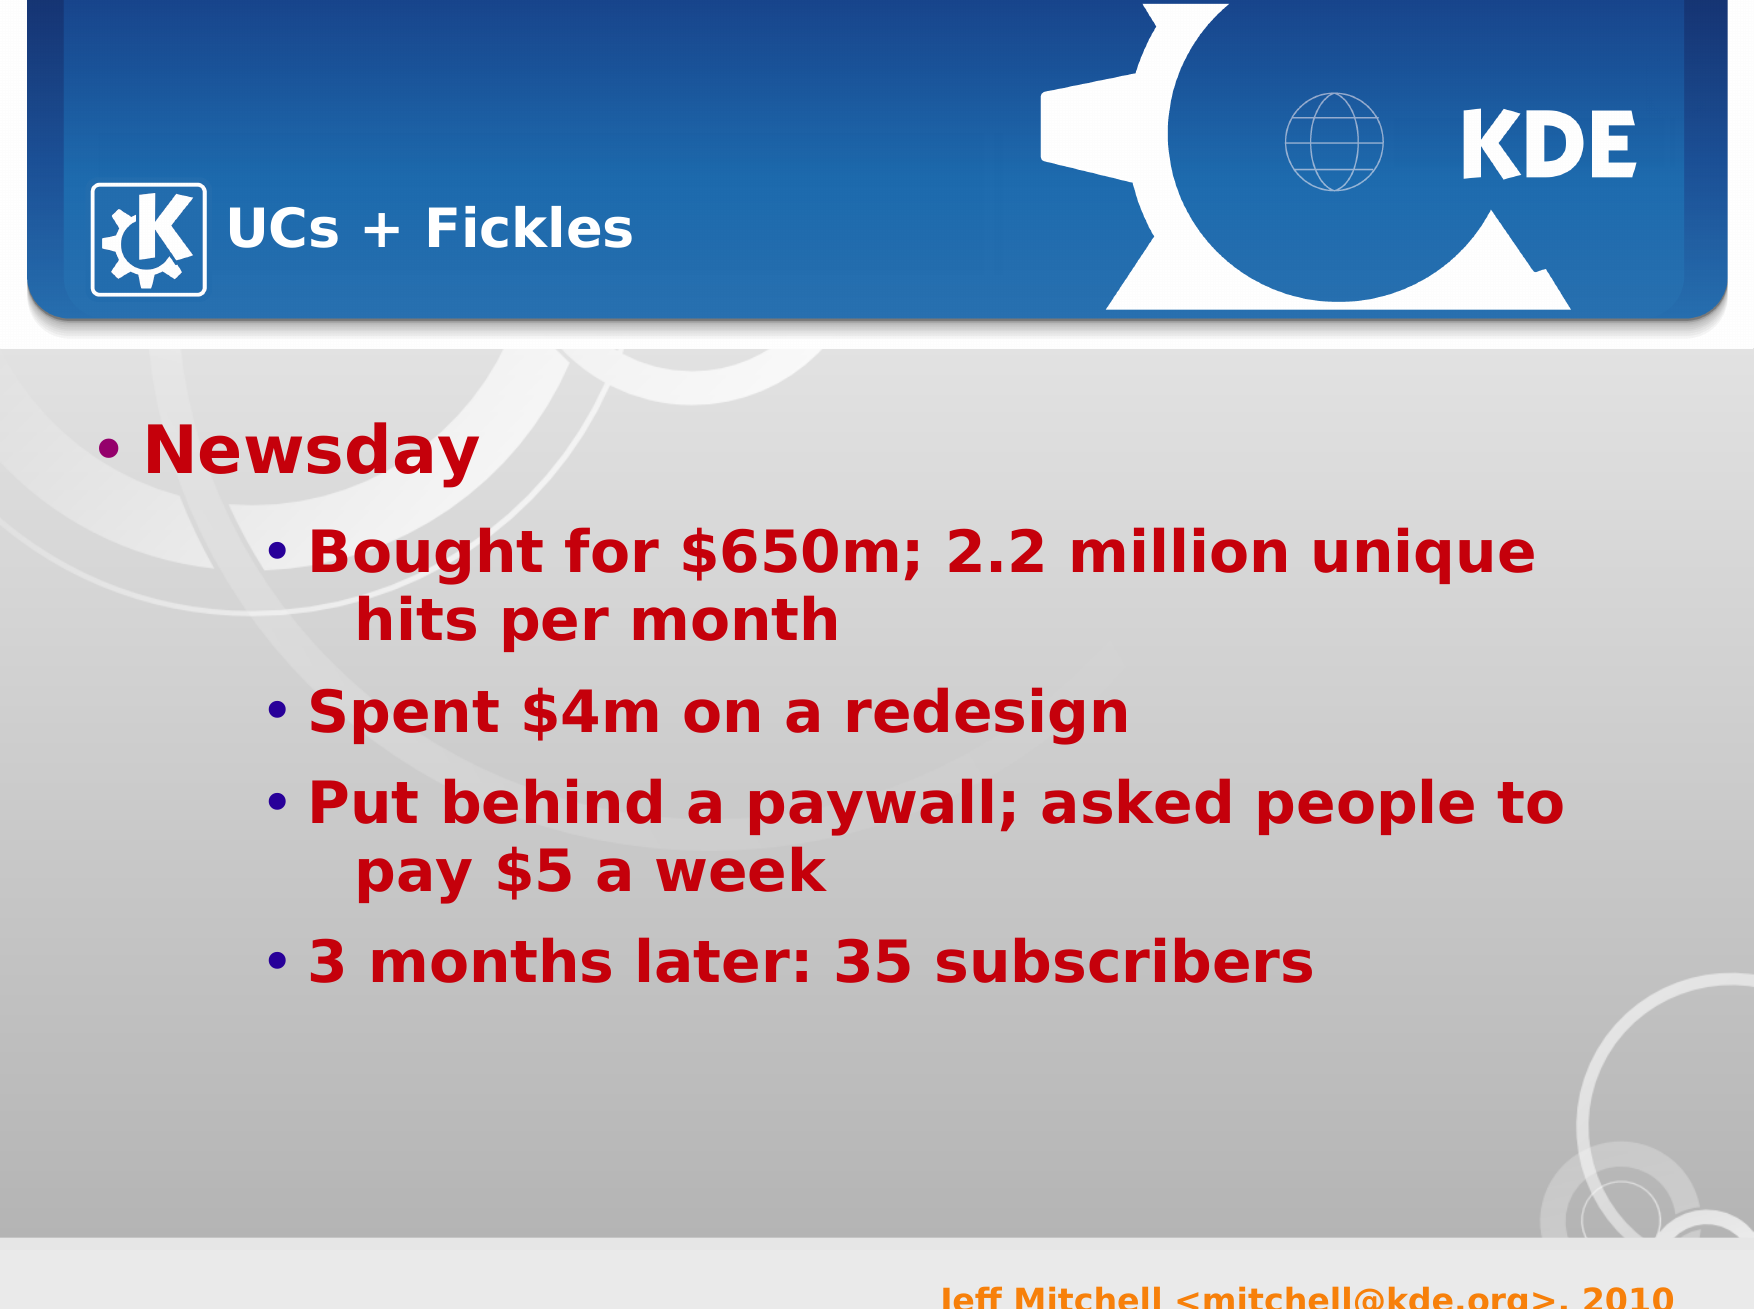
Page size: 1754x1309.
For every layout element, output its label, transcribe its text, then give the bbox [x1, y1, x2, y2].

list Newsday Bought for $650m; 2.2 million unique hits per month Spent $4m on a redesign Put behind a paywall; asked people to pay $5 a week 3 months later: 35 subscribers [71, 411, 1651, 1148]
picture [0, 0, 1754, 1237]
title UCs + Fickles [225, 194, 1126, 264]
